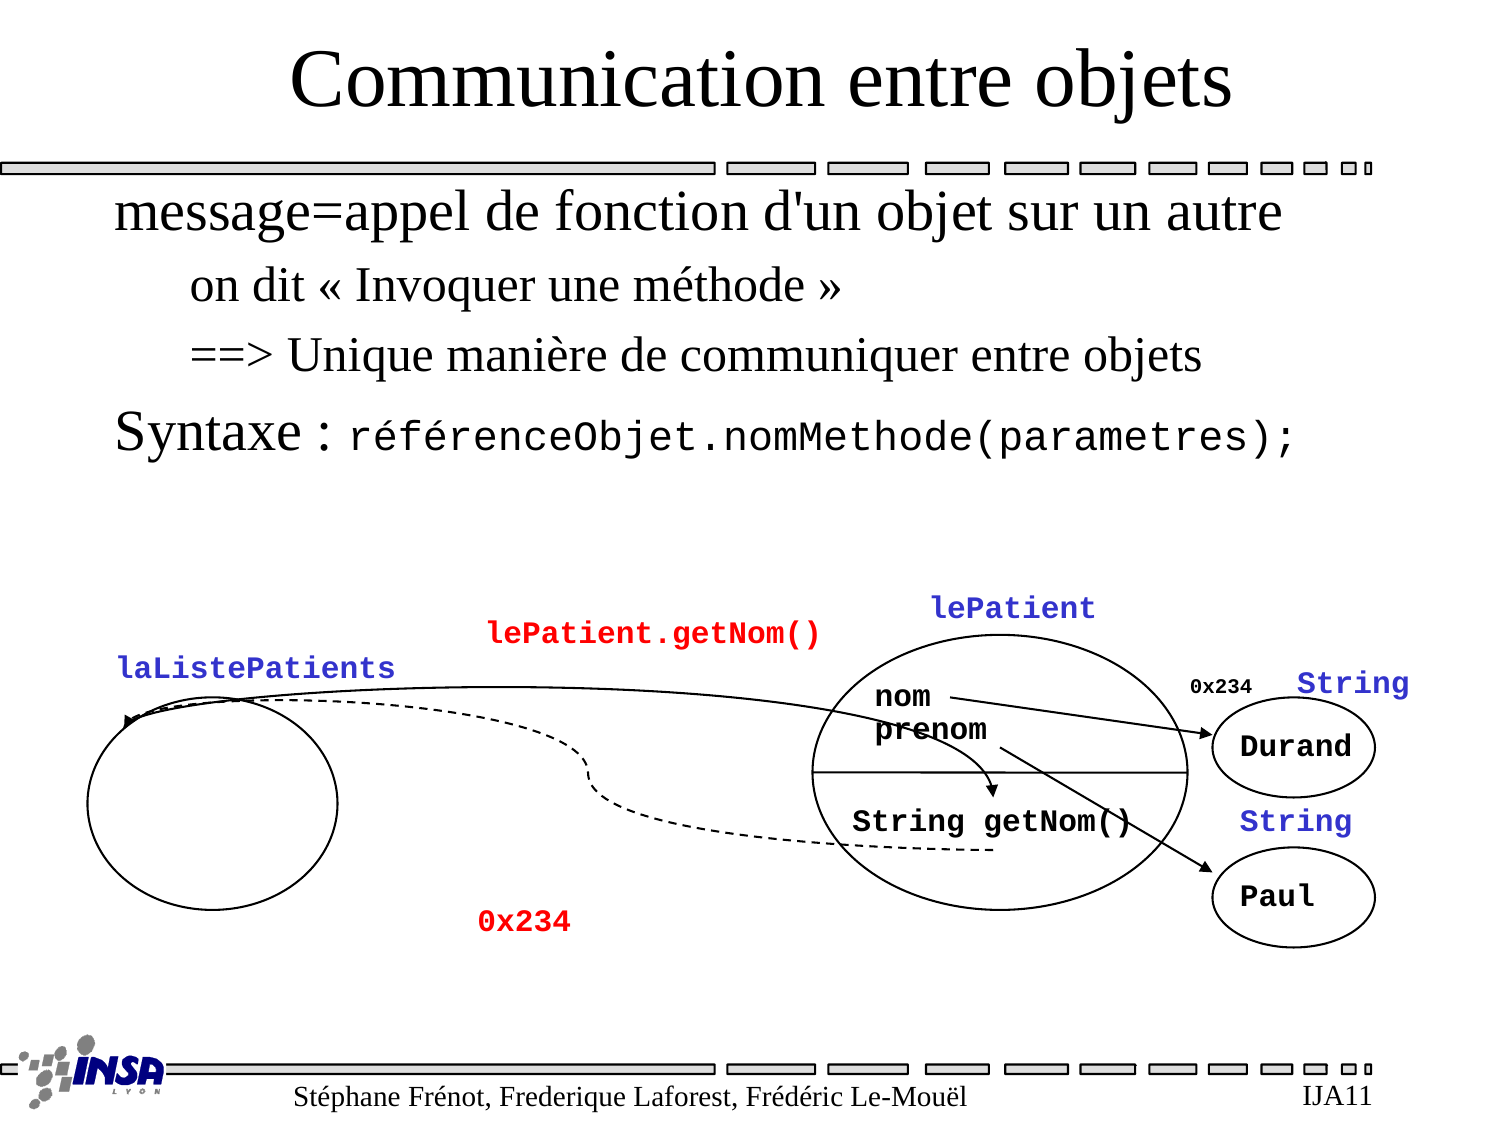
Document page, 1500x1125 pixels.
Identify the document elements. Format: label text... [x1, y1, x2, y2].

list message=appel de fonction d'un objet sur un autre on dit « Invoquer une méthode » ==> Unique manière de communiquer entre objets Syntaxe : référenceObjet.nomMethode(parametres); [99, 174, 1375, 1000]
text_box String [1375, 659, 1425, 709]
title Communication entre objets [125, 0, 1400, 162]
